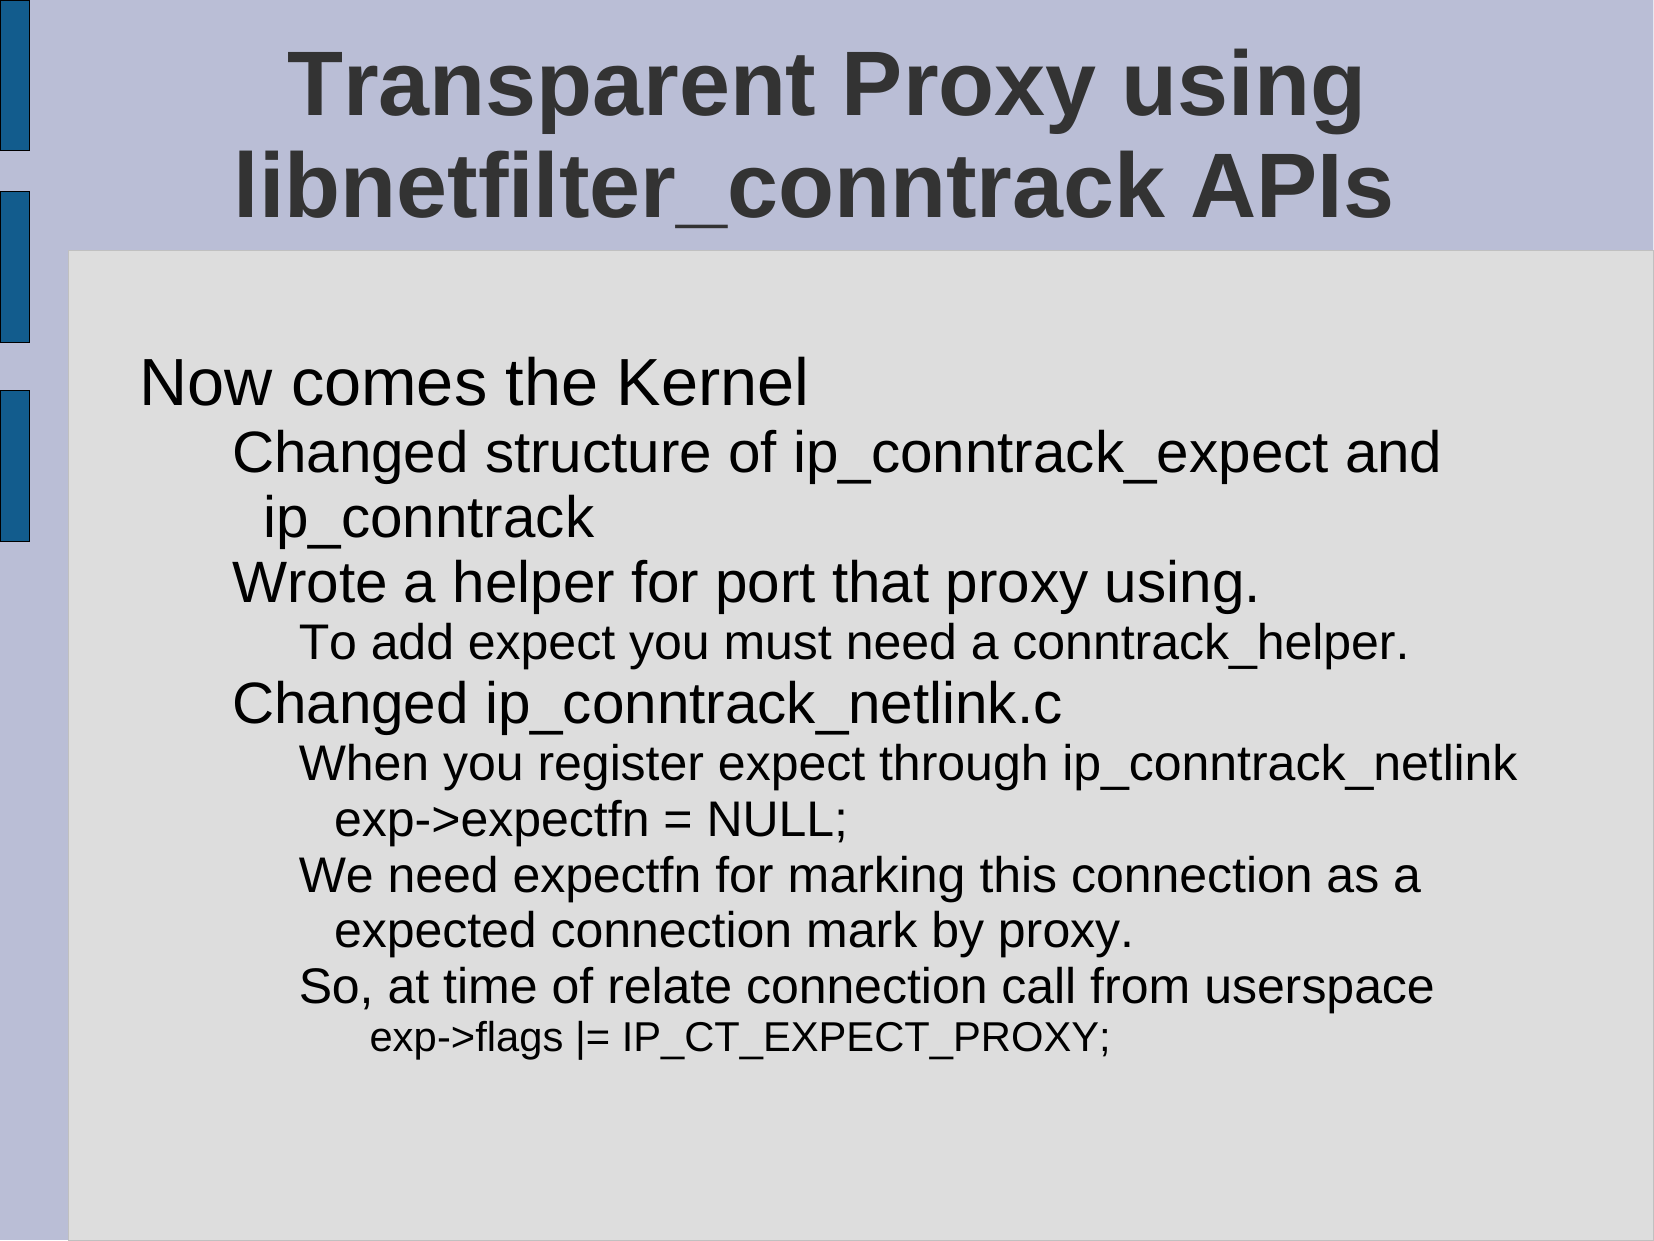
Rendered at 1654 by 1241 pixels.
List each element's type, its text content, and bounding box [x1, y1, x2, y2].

title Transparent Proxy using libnetfilter_conntrack APIs [121, 31, 1534, 239]
list Now comes the Kernel Changed structure of ip_conntrack_expect and ip_conntrack Wrote a helper for port that proxy using. To add expect you must need a conntrack_helper. Changed ip_conntrack_netlink.c When you register expect through ip_conntrack_netlink exp->expectfn = NULL; We need expectfn for marking this connection as a expected connection mark by proxy. So, at time of relate connection call from userspace exp->flags |= IP_CT_EXPECT_PROXY; [121, 344, 1534, 1127]
